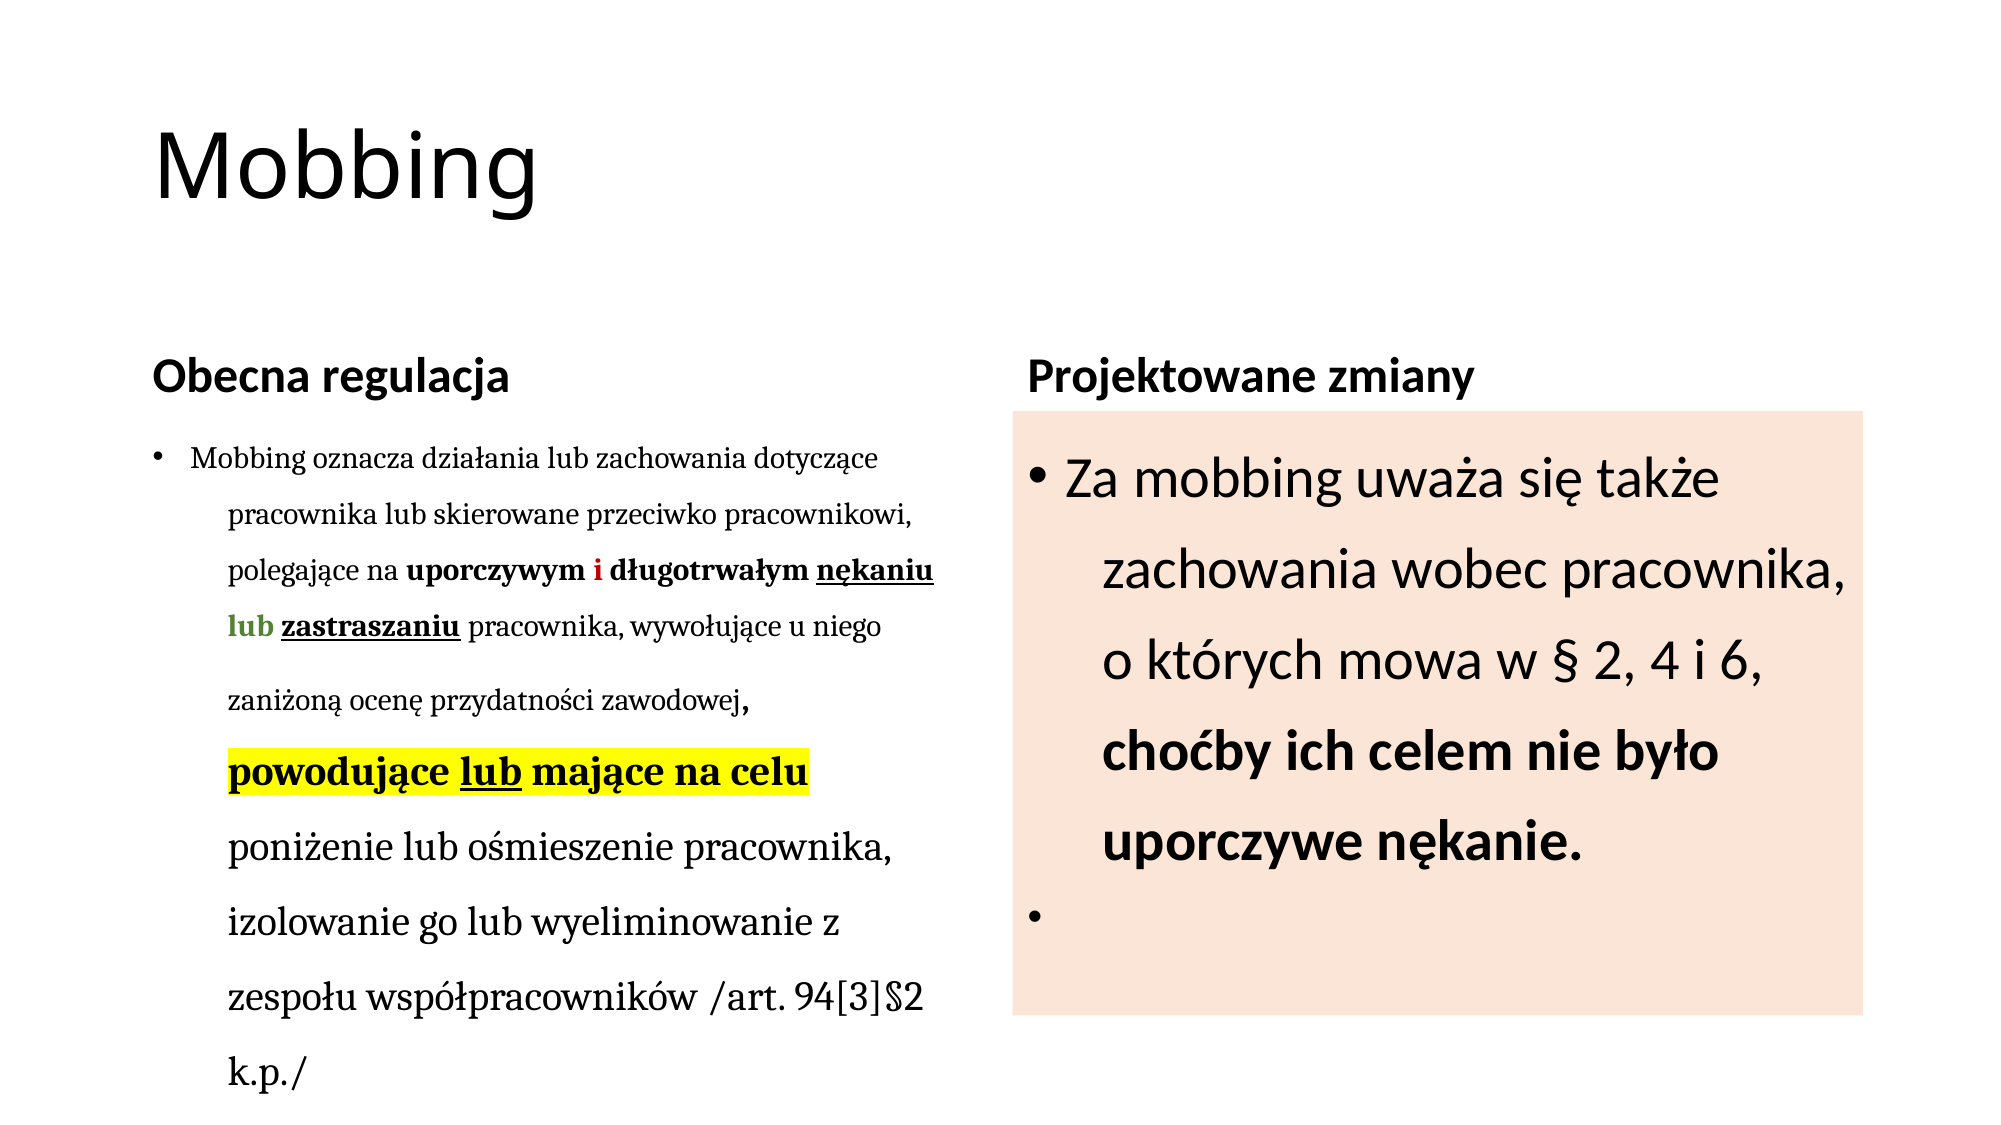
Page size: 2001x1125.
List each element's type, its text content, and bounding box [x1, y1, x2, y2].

list Za mobbing uważa się także zachowania wobec pracownika, o których mowa w § 2, 4 i 6, choćby ich celem nie było uporczywe nękanie. [1012, 410, 1863, 1016]
list Obecna regulacja [137, 275, 984, 410]
list Projektowane zmiany [1012, 275, 1863, 410]
title Mobbing [137, 59, 1863, 278]
list Mobbing oznacza działania lub zachowania dotyczące pracownika lub skierowane przeciwko pracownikowi, polegające na uporczywym i długotrwałym nękaniu lub zastraszaniu pracownika, wywołujące u niego zaniżoną ocenę przydatności zawodowej, powodujące lub mające na celu poniżenie lub ośmieszenie pracownika, izolowanie go lub wyeliminowanie z zespołu współpracowników /art. 94[3]§2 k.p./ [137, 410, 984, 1125]
